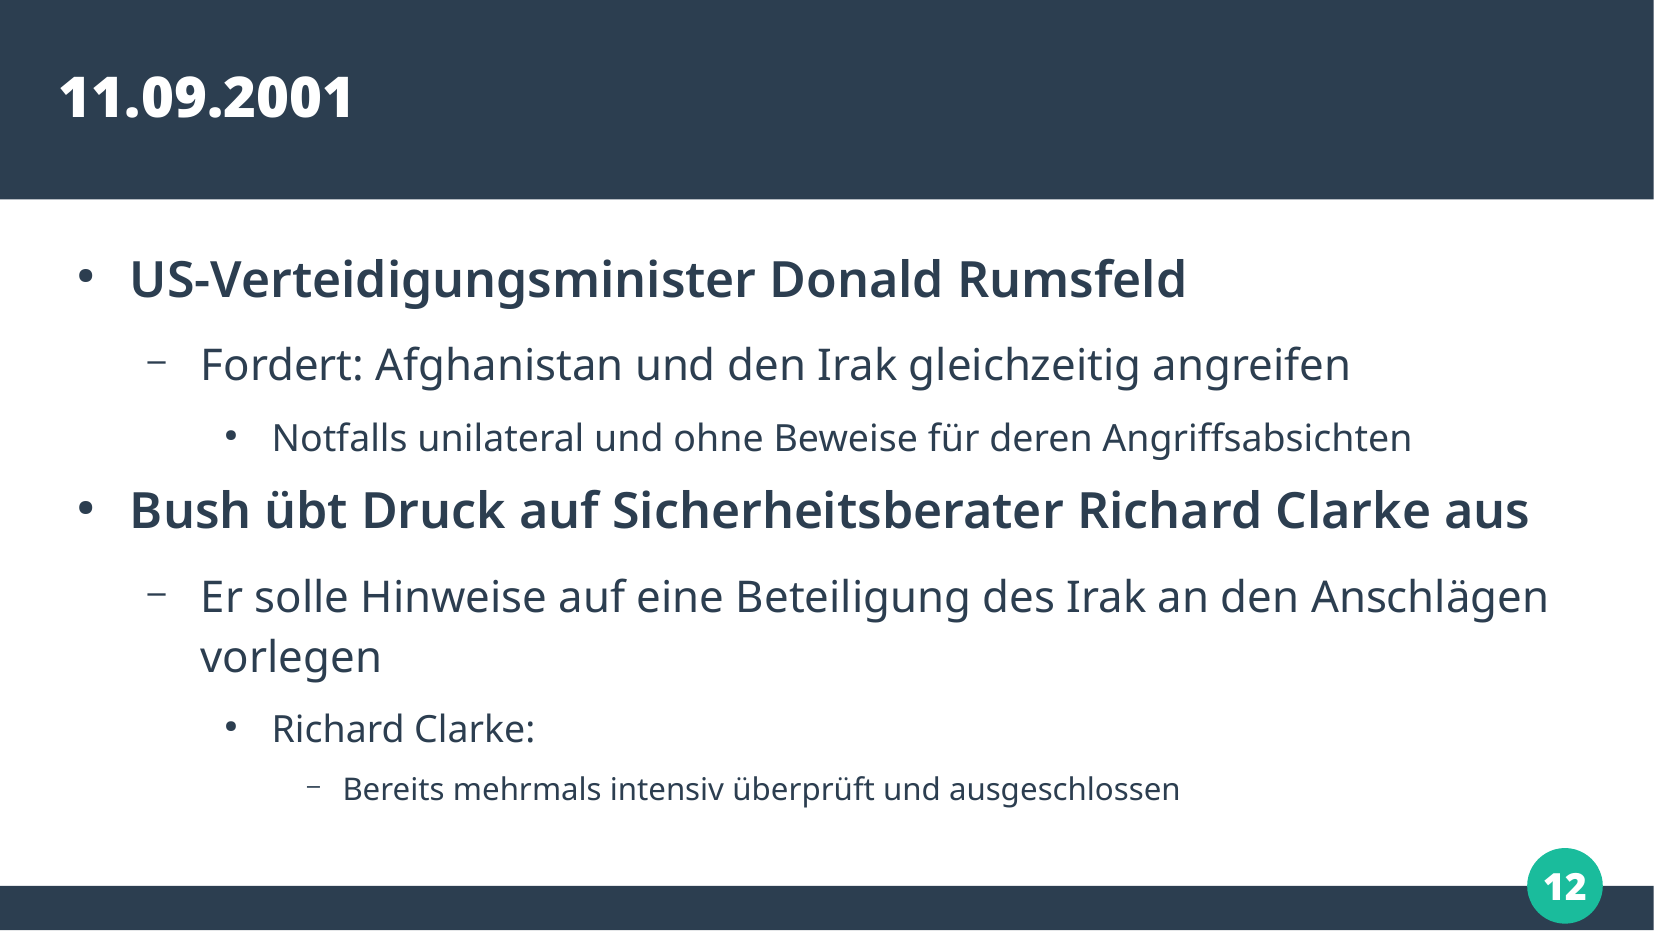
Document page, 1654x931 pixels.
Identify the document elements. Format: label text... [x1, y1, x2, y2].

title 11.09.2001 [59, 37, 1595, 155]
list US-Verteidigungsminister Donald Rumsfeld Fordert: Afghanistan und den Irak gleichzeitig angreifen Notfalls unilateral und ohne Beweise für deren Angriffsabsichten Bush übt Druck auf Sicherheitsberater Richard Clarke aus Er solle Hinweise auf eine Beteiligung des Irak an den Anschlägen vorlegen Richard Clarke: Bereits mehrmals intensiv überprüft und ausgeschlossen [59, 243, 1595, 864]
